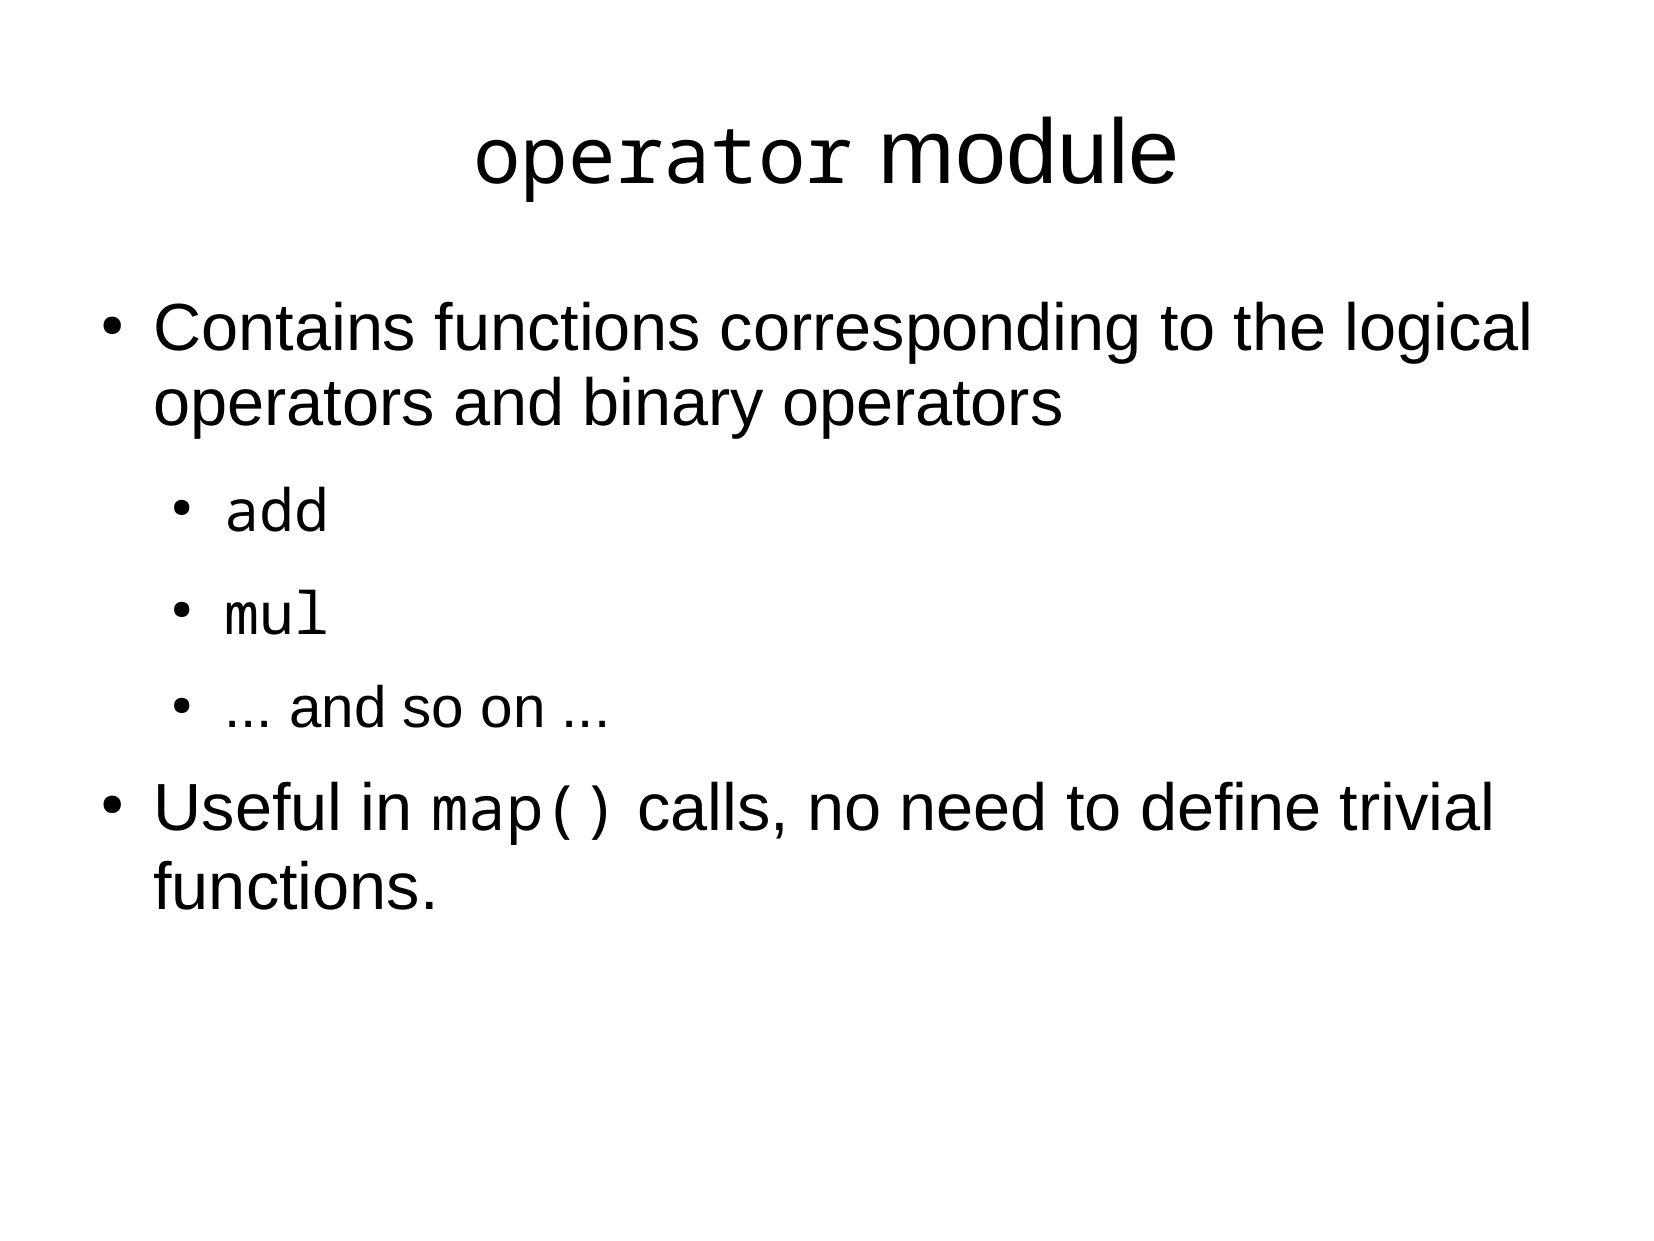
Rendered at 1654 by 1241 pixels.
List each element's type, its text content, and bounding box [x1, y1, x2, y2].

title operator module [82, 56, 1571, 250]
list Contains functions corresponding to the logical operators and binary operators add mul ... and so on ... Useful in map() calls, no need to define trivial functions. [82, 290, 1571, 1109]
